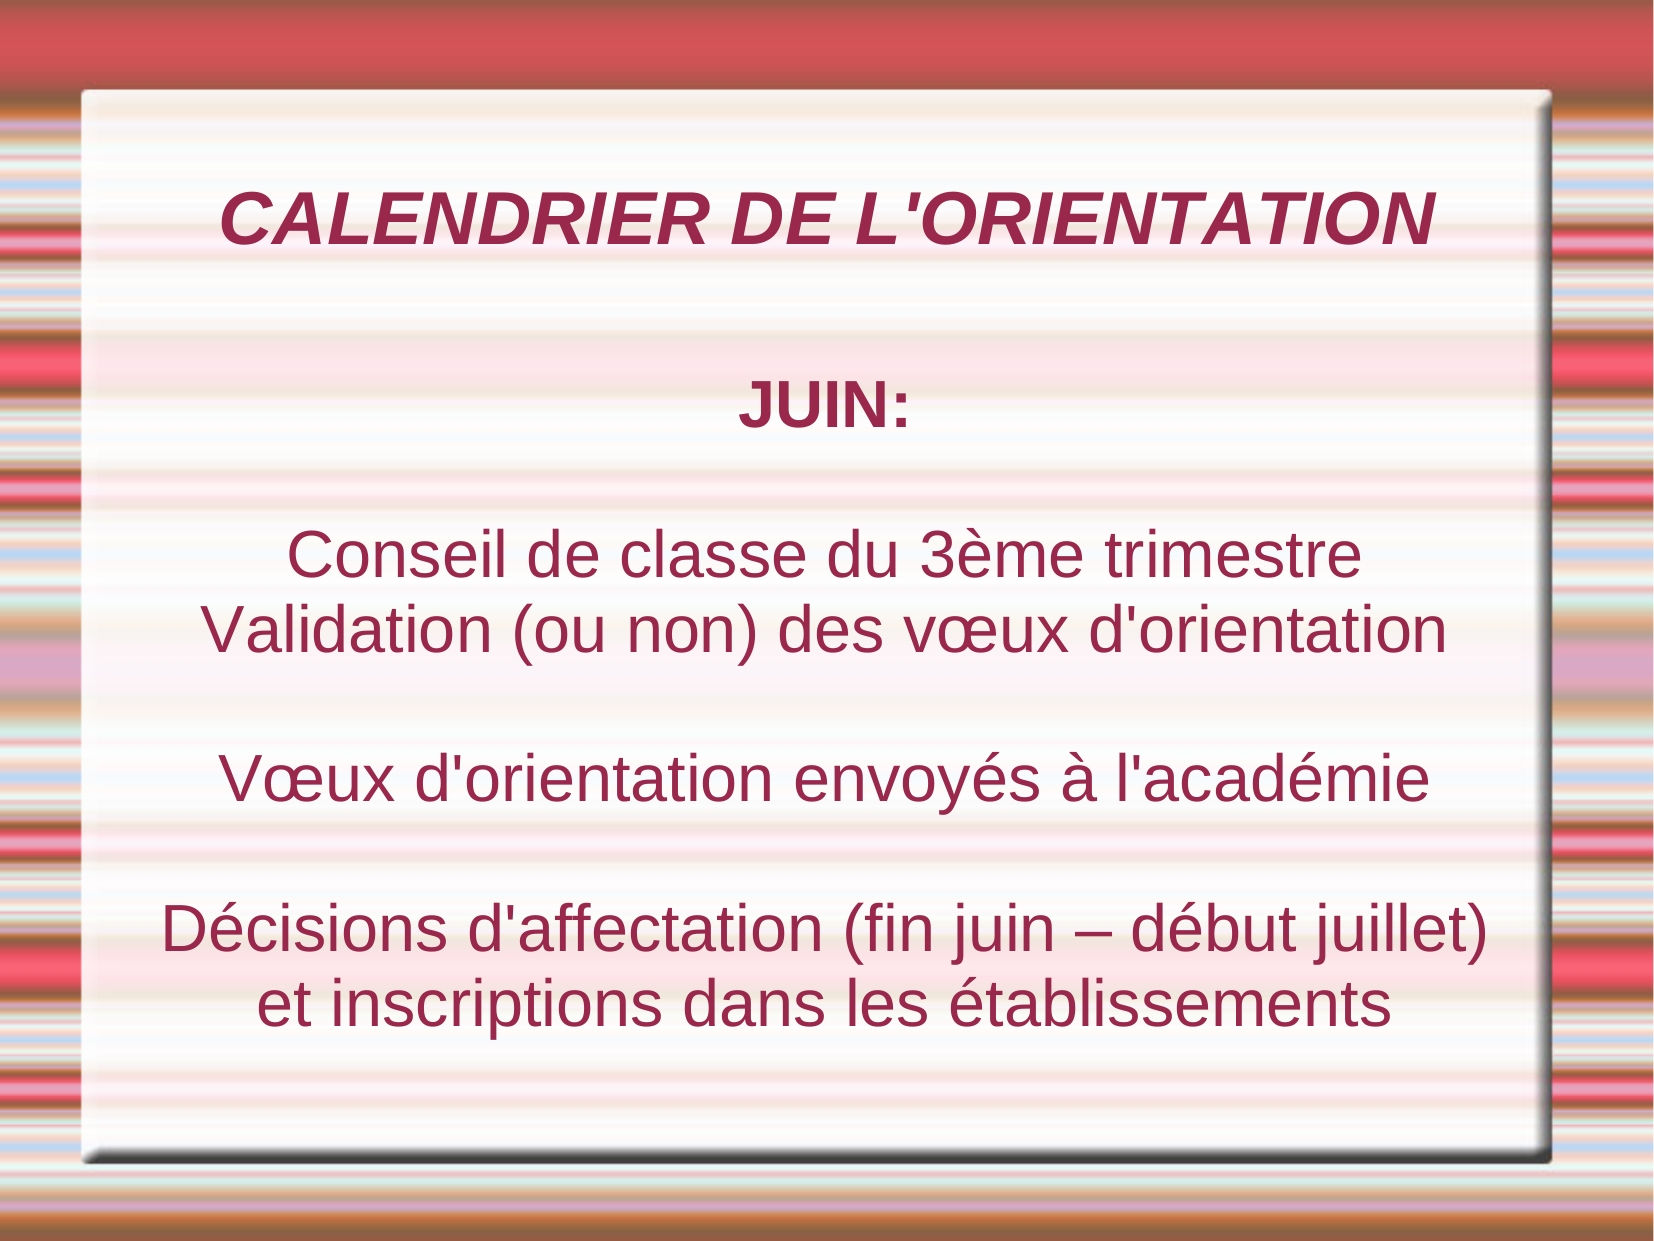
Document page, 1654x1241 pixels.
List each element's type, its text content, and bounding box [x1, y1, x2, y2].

title CALENDRIER DE L'ORIENTATION [121, 122, 1534, 315]
subtitle JUIN: Conseil de classe du 3ème trimestre Validation (ou non) des vœux d'orientation Vœux d'orientation envoyés à l'académie Décisions d'affectation (fin juin – début juillet) et inscriptions dans les établissements [134, 358, 1516, 1125]
picture [0, 0, 1654, 1241]
